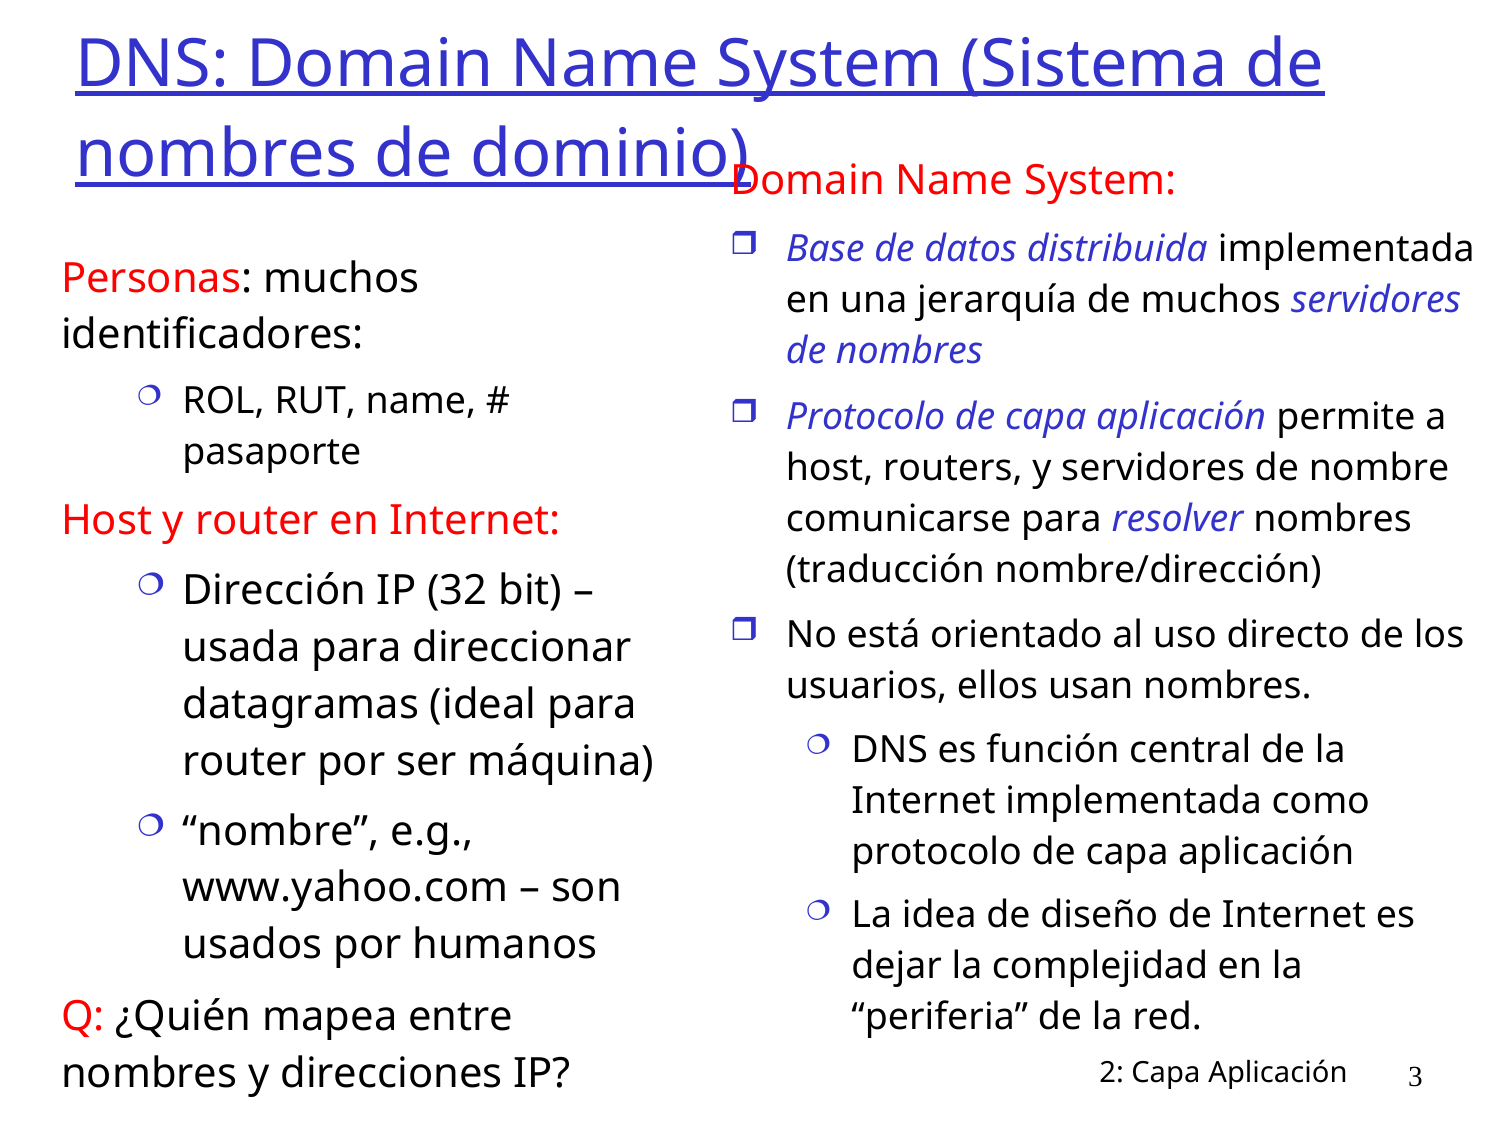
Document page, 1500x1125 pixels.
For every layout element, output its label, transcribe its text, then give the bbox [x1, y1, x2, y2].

title DNS: Domain Name System (Sistema de nombres de dominio)‏ [75, 30, 1426, 181]
list Domain Name System: Base de datos distribuida implementada en una jerarquía de muchos servidores de nombres Protocolo de capa aplicación permite a host, routers, y servidores de nombre comunicarse para resolver nombres (traducción nombre/dirección)‏ No está orientado al uso directo de los usuarios, ellos usan nombres. DNS es función central de la Internet implementada como protocolo de capa aplicación La idea de diseño de Internet es dejar la complejidad en la “periferia” de la red. [730, 149, 1481, 972]
list Personas: muchos identificadores: ROL, RUT, name, # pasaporte Host y router en Internet: Dirección IP (32 bit) – usada para direccionar datagramas (ideal para router por ser máquina)‏ “nombre”, e.g., www.yahoo.com – son usados por humanos Q: ¿Quién mapea entre nombres y direcciones IP? [61, 247, 699, 976]
